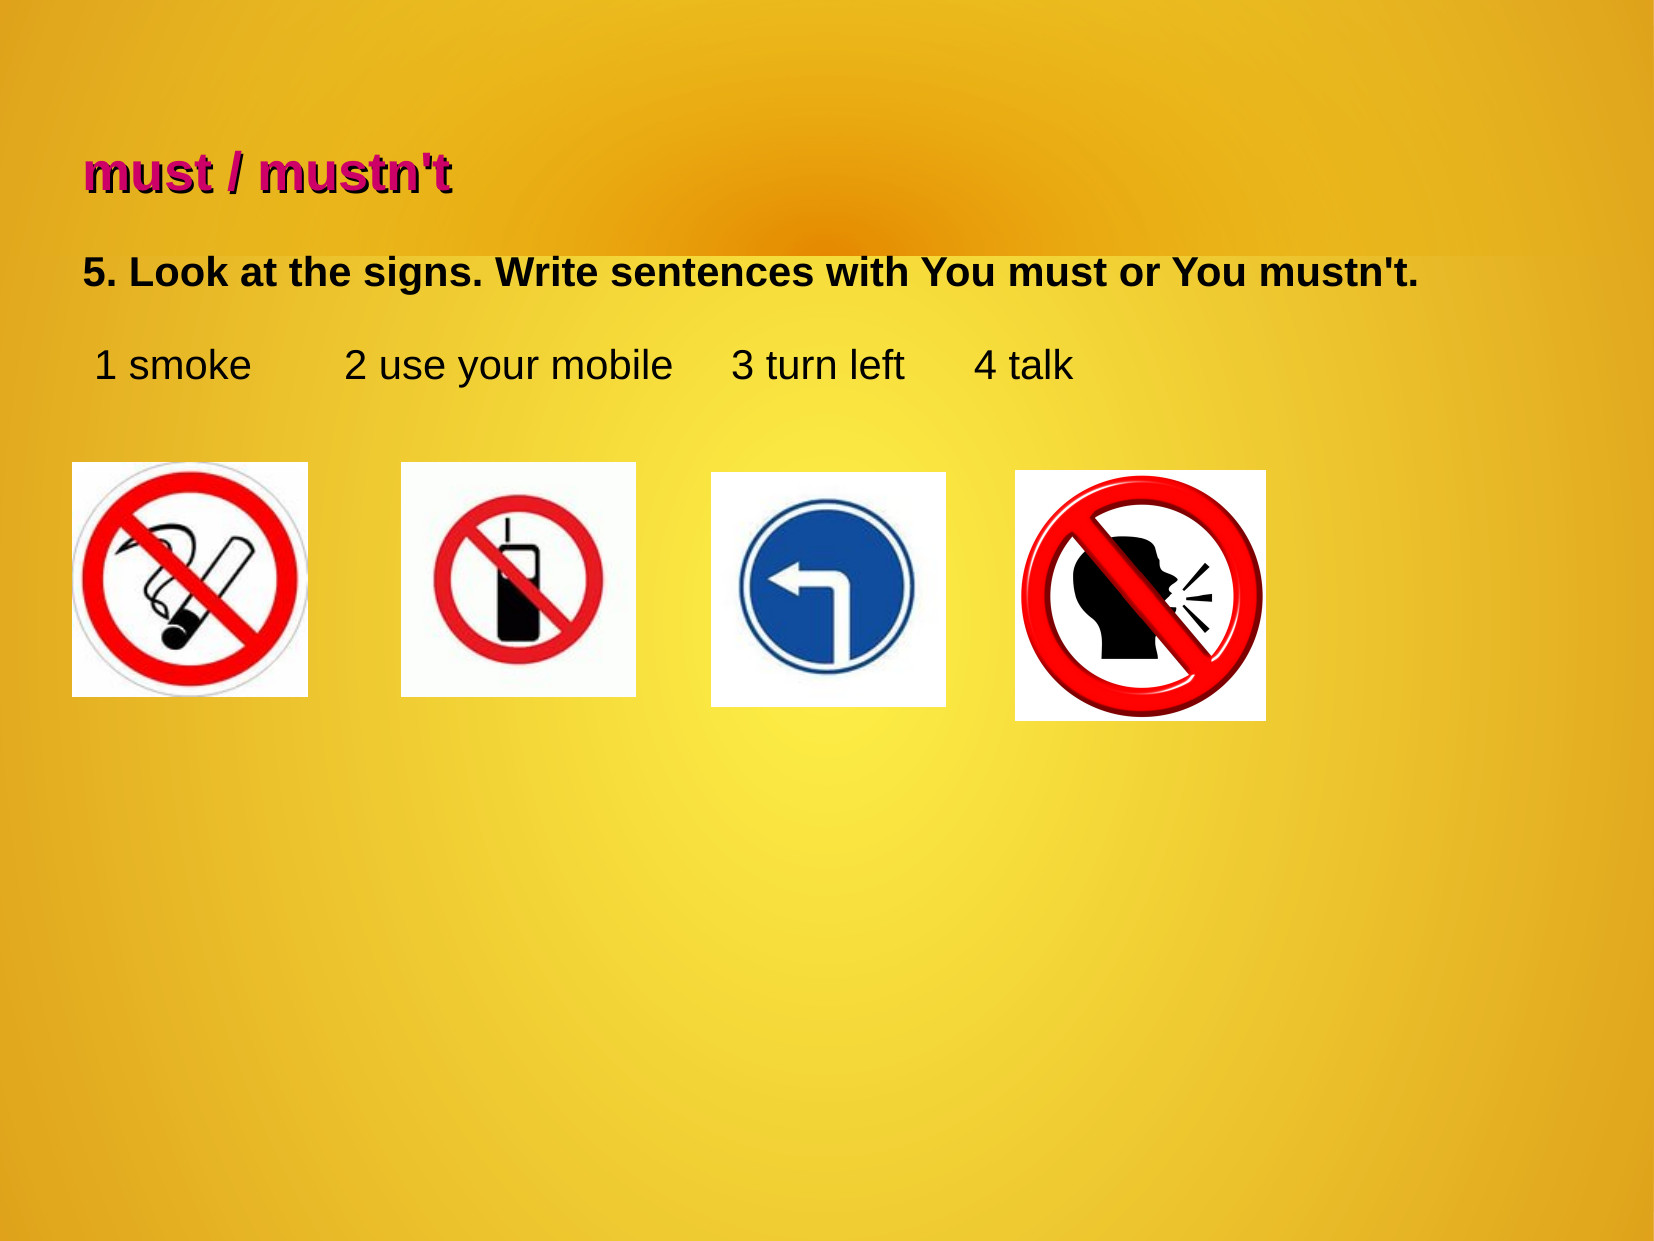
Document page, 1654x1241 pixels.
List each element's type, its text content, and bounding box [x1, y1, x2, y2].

list must / mustn't 5. Look at the signs. Write sentences with You must or You mustn't. 1 smoke 2 use your mobile 3 turn left 4 talk [82, 141, 1571, 1010]
picture [711, 472, 946, 707]
picture [72, 462, 308, 697]
picture [1015, 470, 1266, 721]
picture [401, 462, 636, 697]
